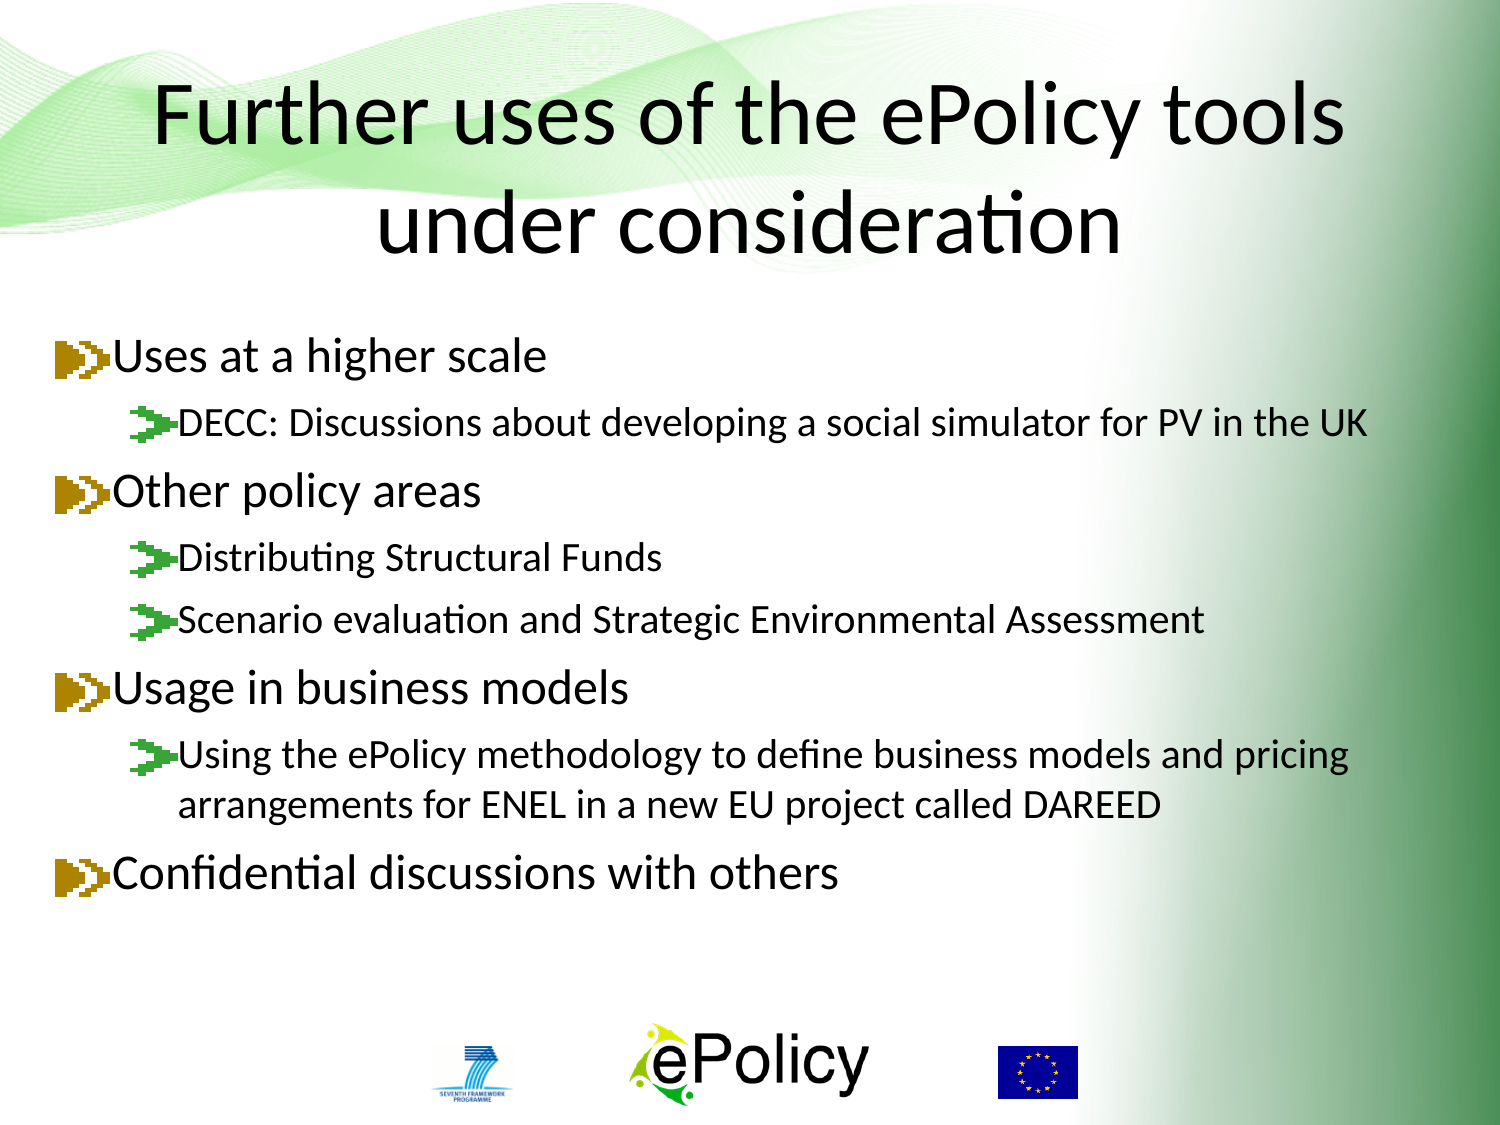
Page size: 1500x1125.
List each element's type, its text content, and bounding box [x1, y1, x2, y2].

picture [130, 728, 178, 776]
picture [431, 1046, 514, 1102]
picture [130, 593, 178, 641]
text_box Uses at a higher scale DECC: Discussions about developing a social simulator for PV in the UK Other policy areas Distributing Structural Funds Scenario evaluation and Strategic Environmental Assessment Usage in business models Using the ePolicy methodology to define business models and pricing arrangements for ENEL in a new EU project called DAREED Confidential discussions with others [40, 314, 1447, 965]
picture [55, 325, 110, 379]
picture [55, 657, 110, 712]
picture [130, 531, 178, 578]
picture [55, 460, 110, 514]
picture [130, 396, 178, 443]
picture [0, 0, 1500, 1125]
picture [55, 843, 110, 897]
title Further uses of the ePolicy tools under consideration [75, 45, 1425, 233]
